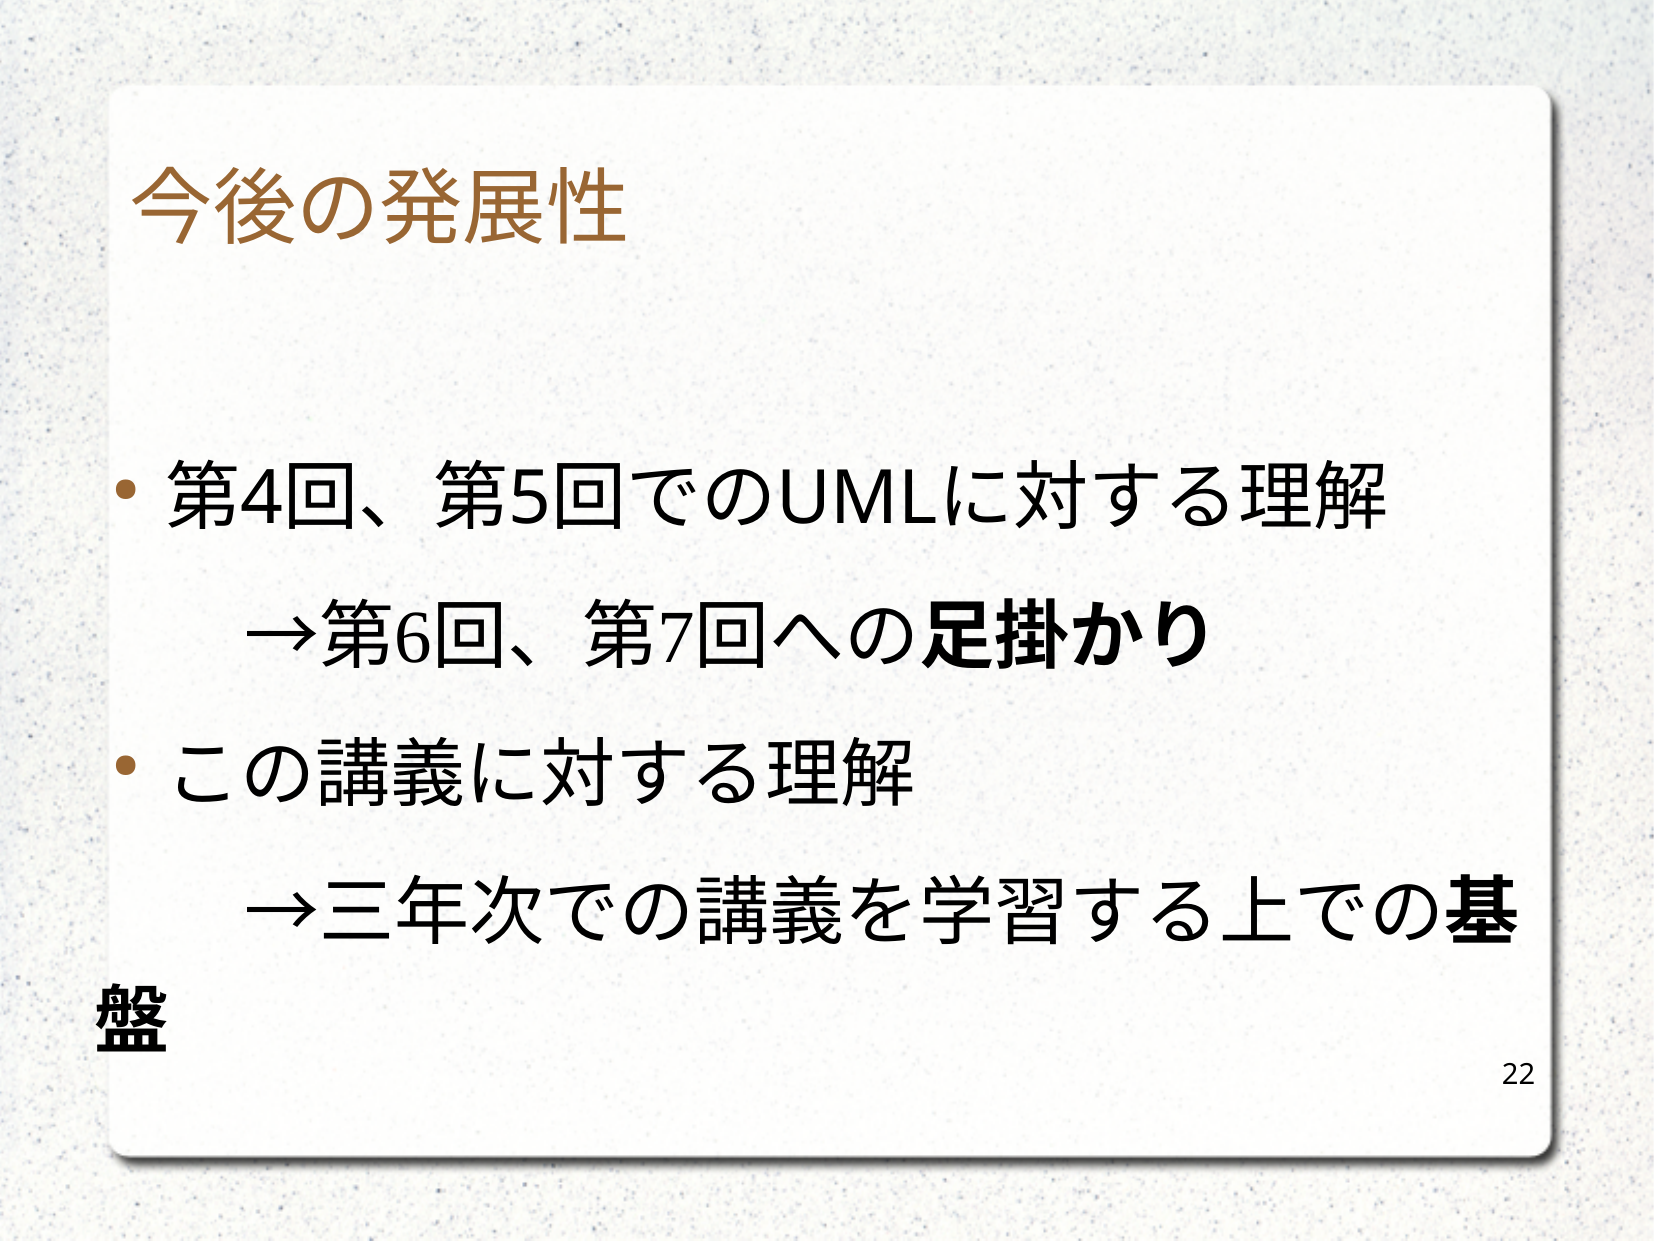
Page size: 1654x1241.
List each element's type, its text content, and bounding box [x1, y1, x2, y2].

list 第4回、第5回でのUMLに対する理解 →第6回、第7回への足掛かり この講義に対する理解 →三年次での講義を学習する上での基盤 [94, 437, 1560, 969]
title 今後の発展性 [129, 94, 1619, 302]
picture [0, 0, 1654, 1241]
